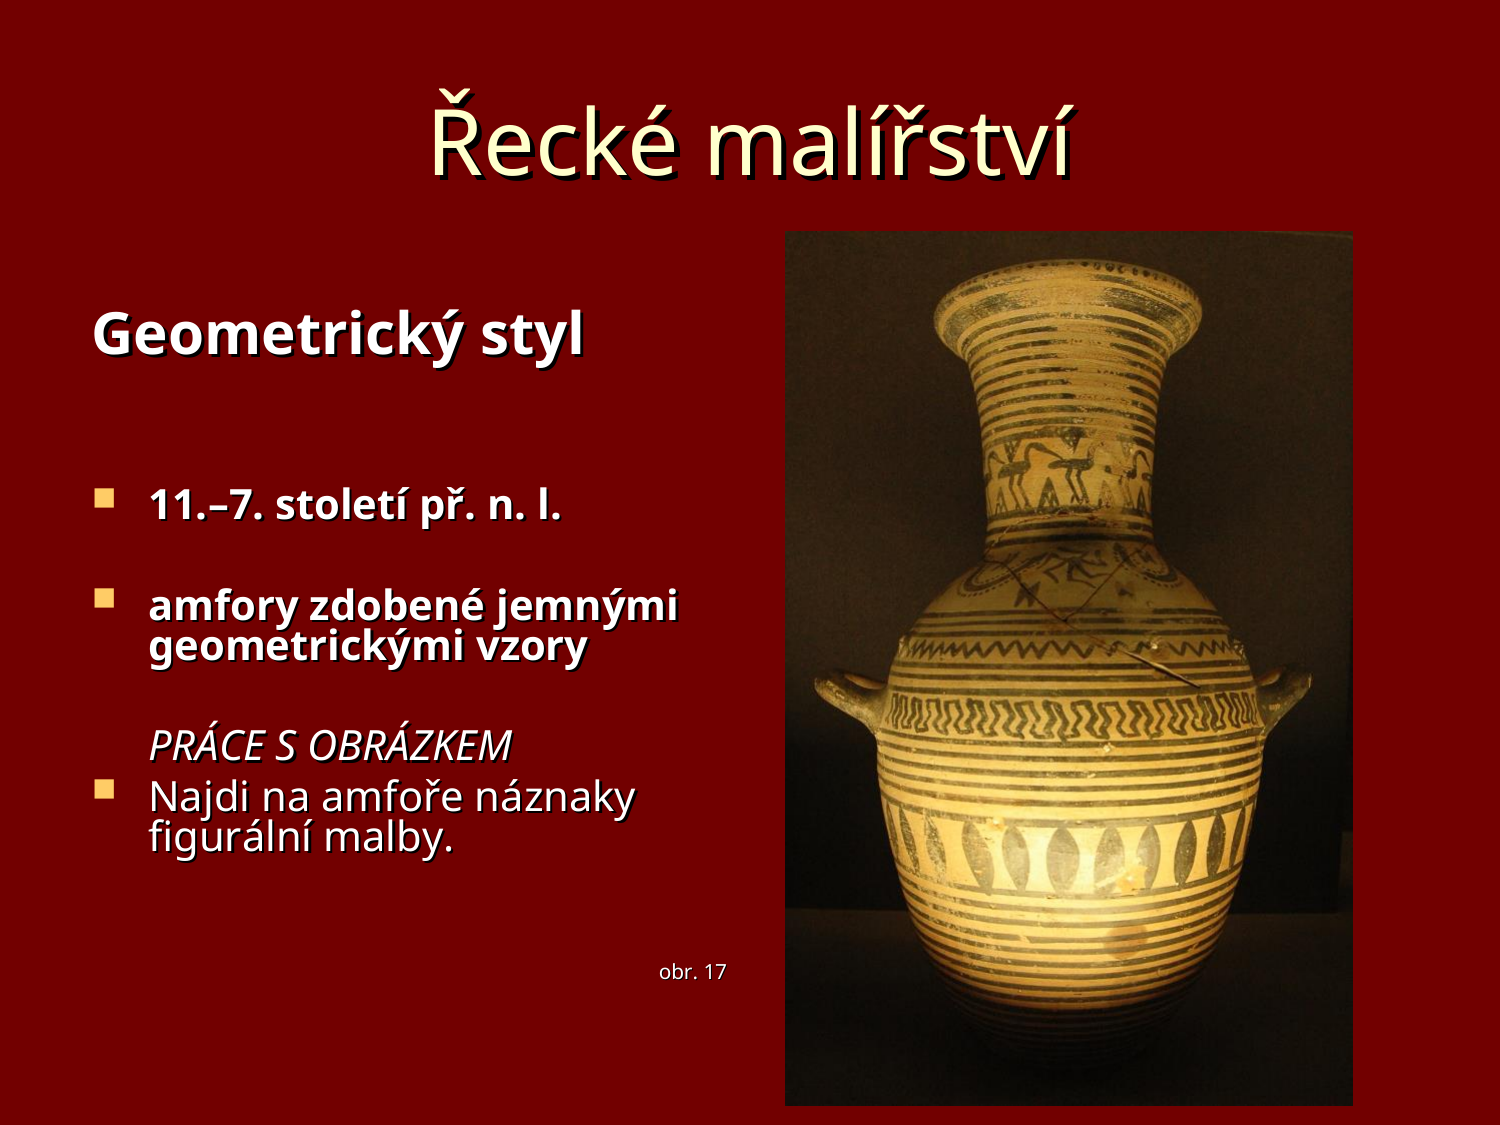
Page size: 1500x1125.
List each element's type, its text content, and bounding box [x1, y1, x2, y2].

title Řecké malířství [75, 45, 1426, 233]
text_box [785, 231, 1353, 1107]
list Geometrický styl 11.–7. století př. n. l. amfory zdobené jemnými geometrickými vzory PRÁCE S OBRÁZKEM Najdi na amfoře náznaky figurální malby. obr. 17 [76, 302, 764, 1056]
